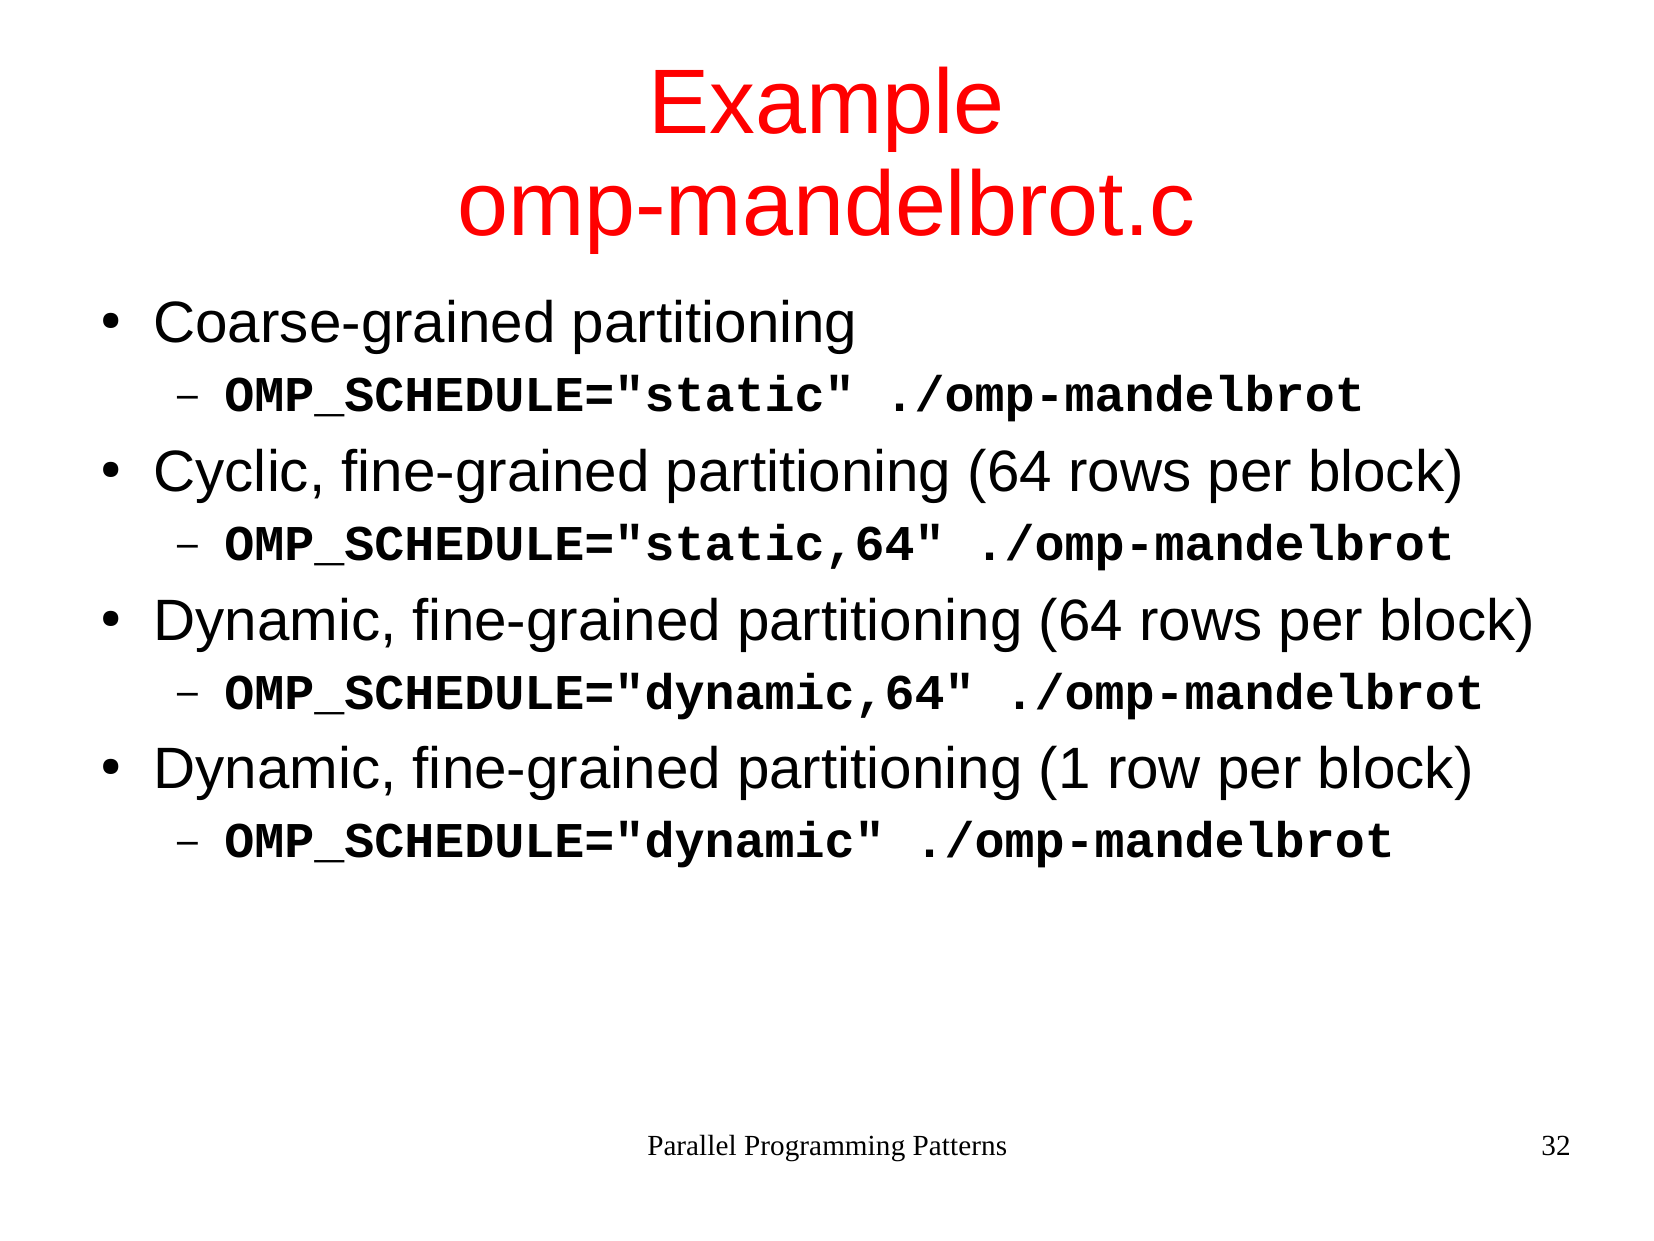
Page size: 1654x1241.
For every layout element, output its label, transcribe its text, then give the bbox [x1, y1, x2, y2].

title Example omp-mandelbrot.c [82, 49, 1571, 257]
list Coarse-grained partitioning OMP_SCHEDULE="static" ./omp-mandelbrot Cyclic, fine-grained partitioning (64 rows per block) OMP_SCHEDULE="static,64" ./omp-mandelbrot Dynamic, fine-grained partitioning (64 rows per block) OMP_SCHEDULE="dynamic,64" ./omp-mandelbrot Dynamic, fine-grained partitioning (1 row per block) OMP_SCHEDULE="dynamic" ./omp-mandelbrot [82, 290, 1571, 1109]
